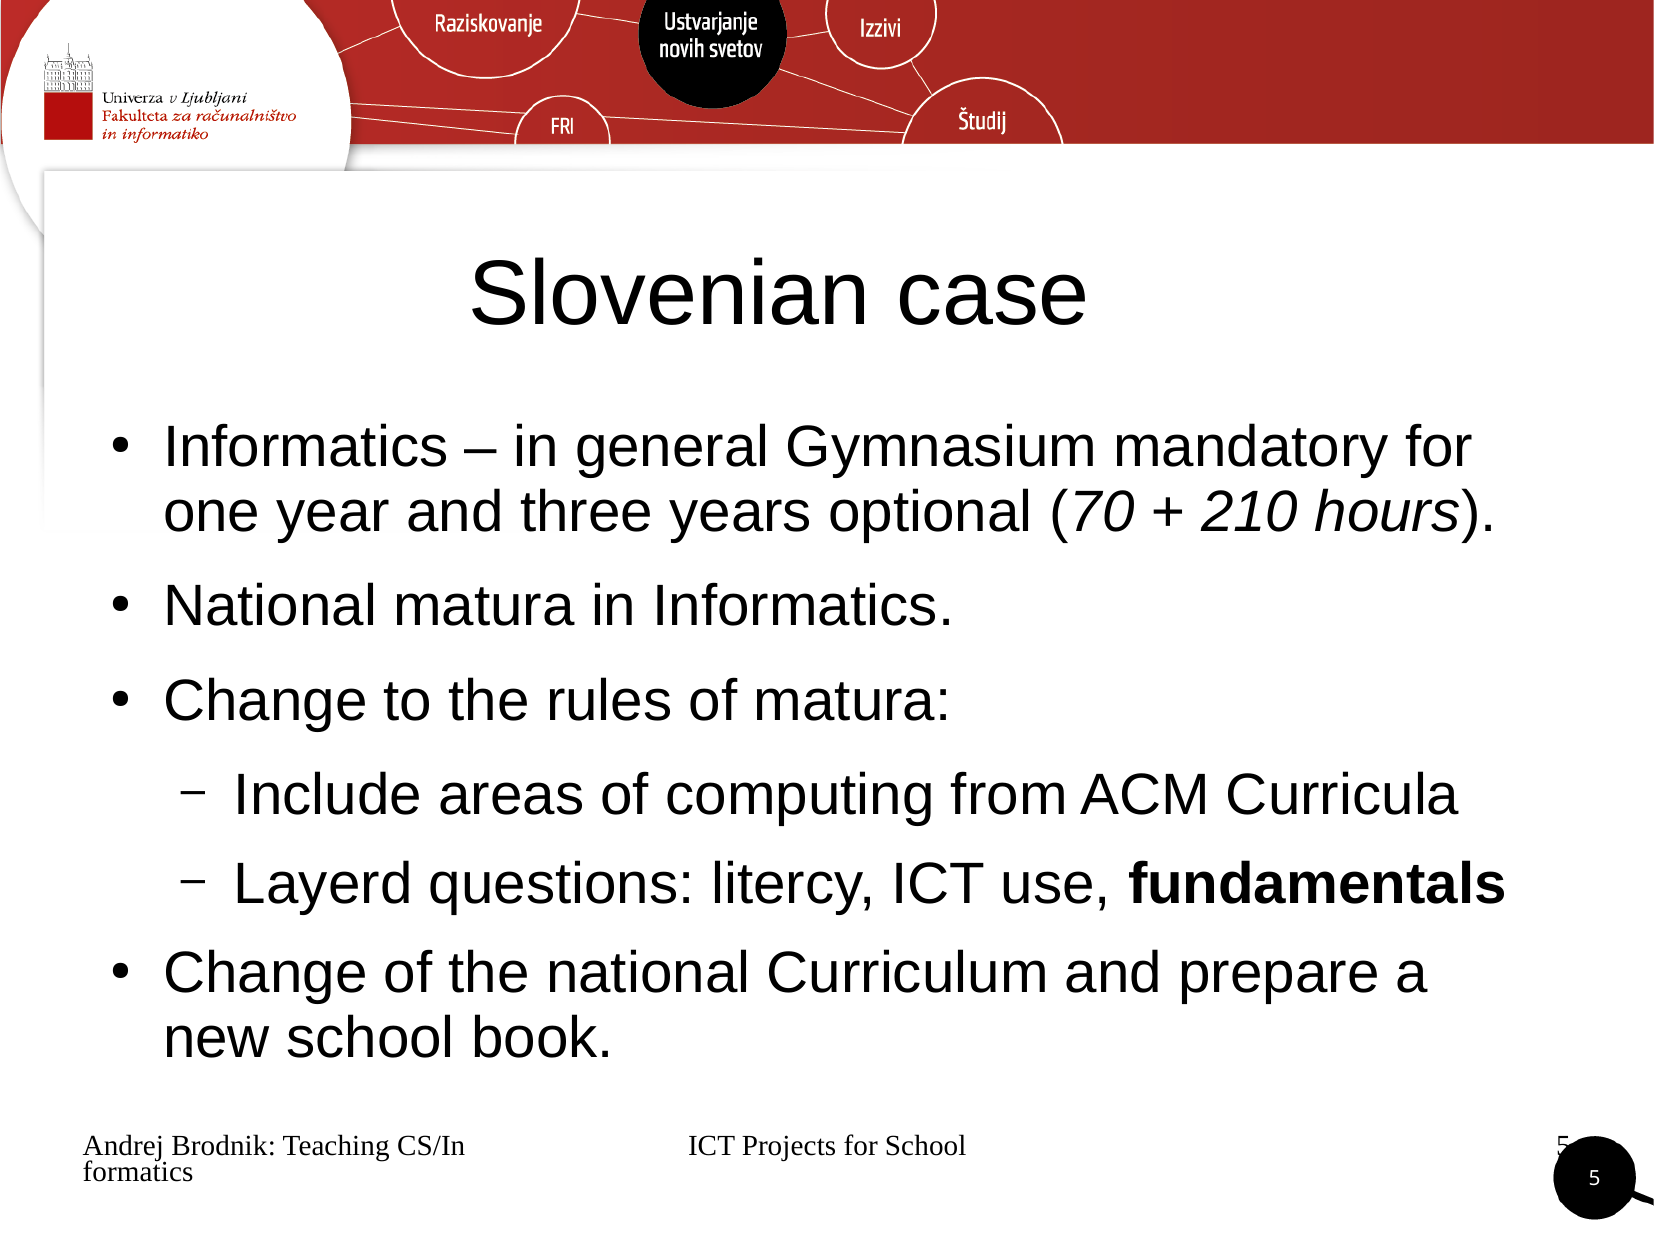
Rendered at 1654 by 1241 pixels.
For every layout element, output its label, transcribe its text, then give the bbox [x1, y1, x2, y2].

list Informatics – in general Gymnasium mandatory for one year and three years optional (70 + 210 hours). National matura in Informatics. Change to the rules of matura: Include areas of computing from ACM Curricula Layerd questions: litercy, ICT use, fundamentals Change of the national Curriculum and prepare a new school book. [92, 413, 1548, 1111]
text_box <številka> [1553, 1145, 1636, 1212]
title Slovenian case [35, 188, 1524, 397]
picture [0, 0, 1654, 1241]
